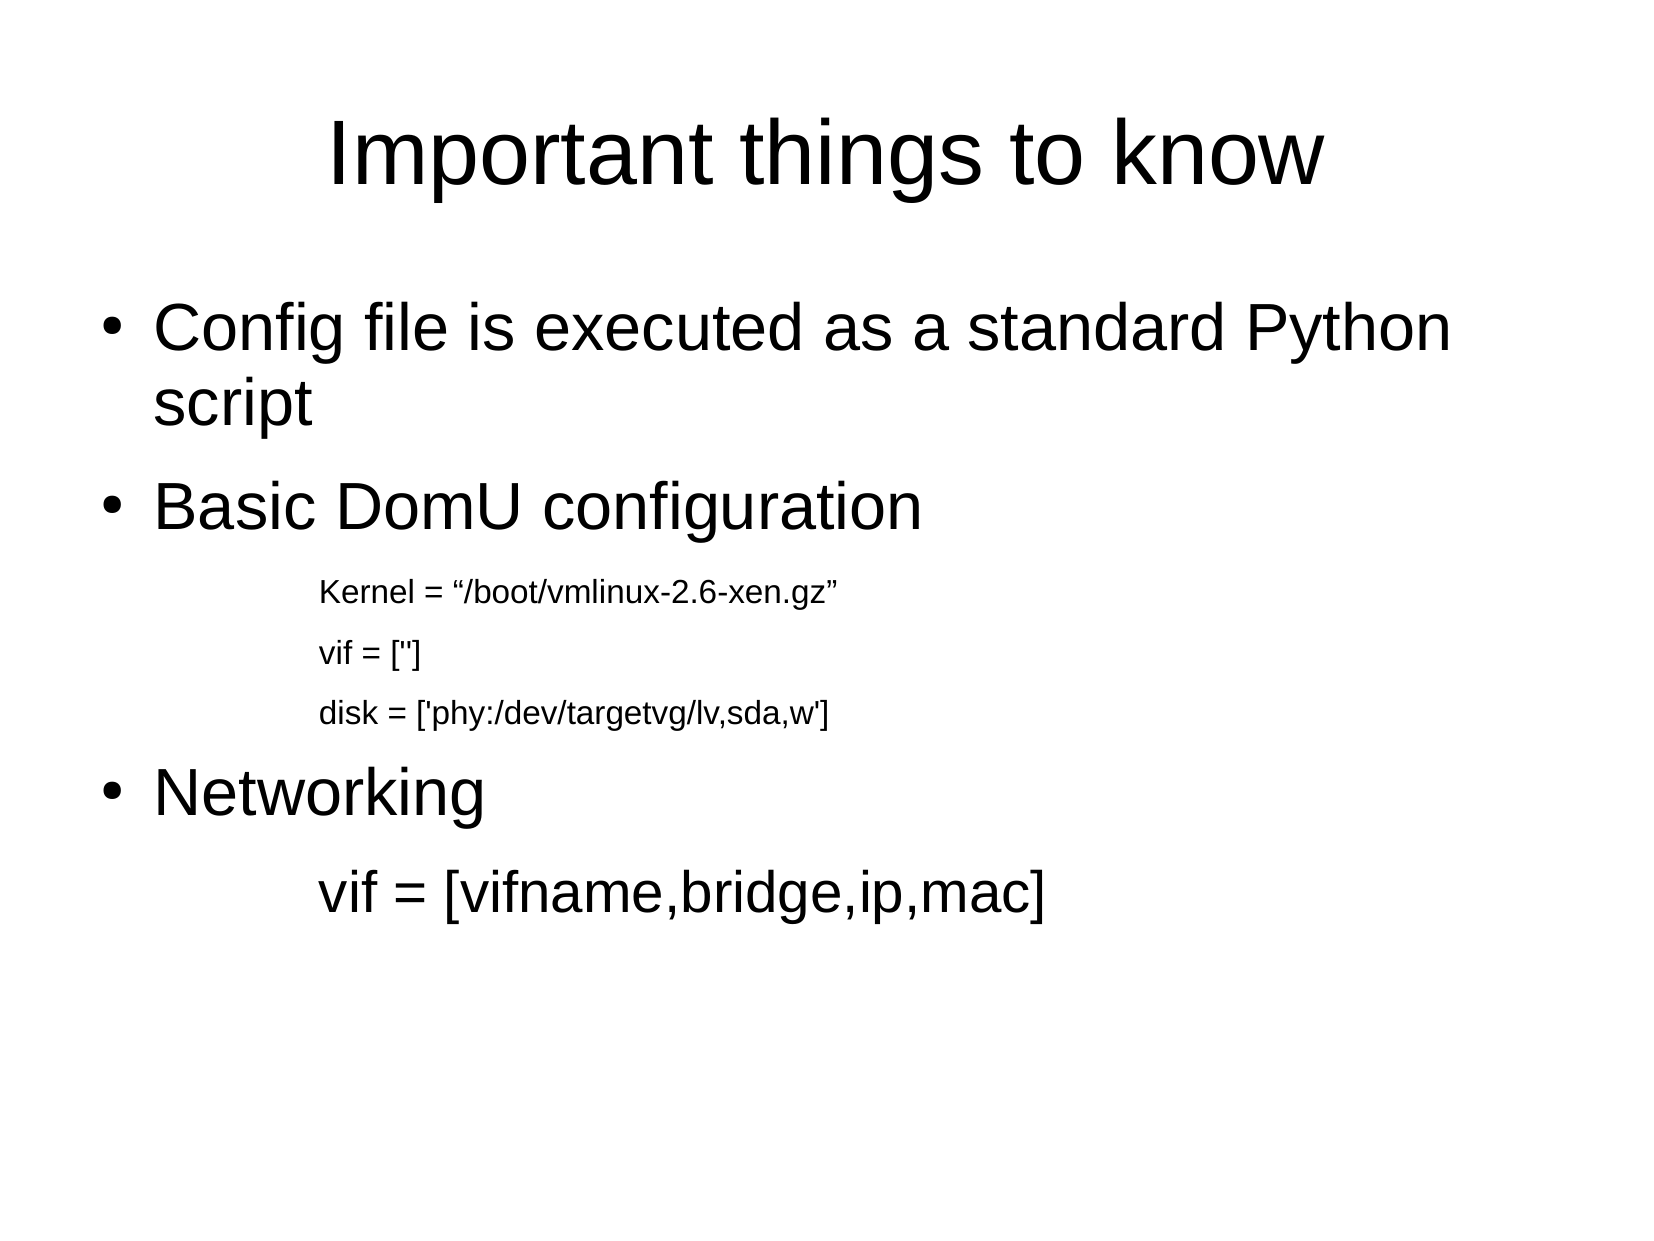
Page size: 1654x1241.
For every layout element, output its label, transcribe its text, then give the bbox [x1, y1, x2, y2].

list Config file is executed as a standard Python script Basic DomU configuration Kernel = “/boot/vmlinux-2.6-xen.gz” vif = [''] disk = ['phy:/dev/targetvg/lv,sda,w'] Networking vif = [vifname,bridge,ip,mac] [82, 290, 1571, 1094]
title Important things to know [82, 56, 1571, 250]
